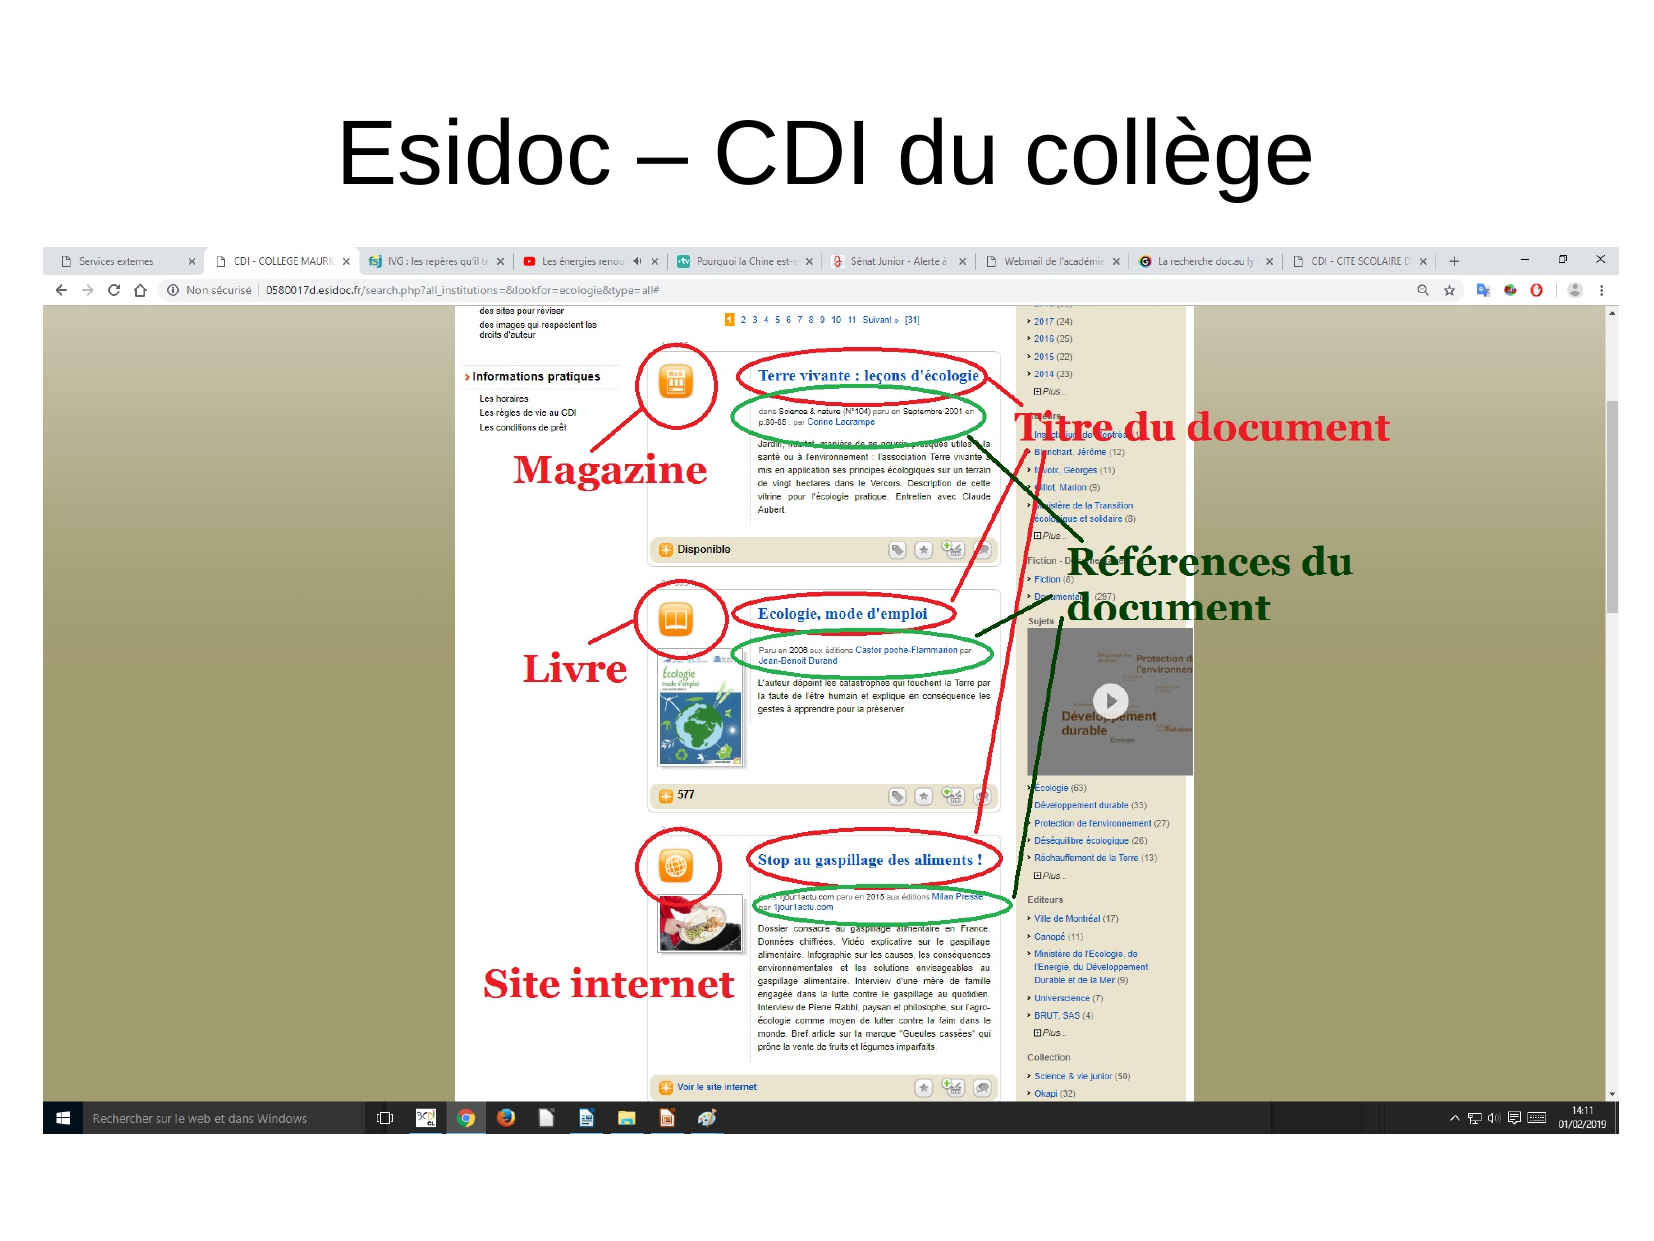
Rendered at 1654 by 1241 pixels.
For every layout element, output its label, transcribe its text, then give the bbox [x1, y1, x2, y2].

title Esidoc – CDI du collège [82, 49, 1571, 247]
picture [43, 247, 1619, 1134]
